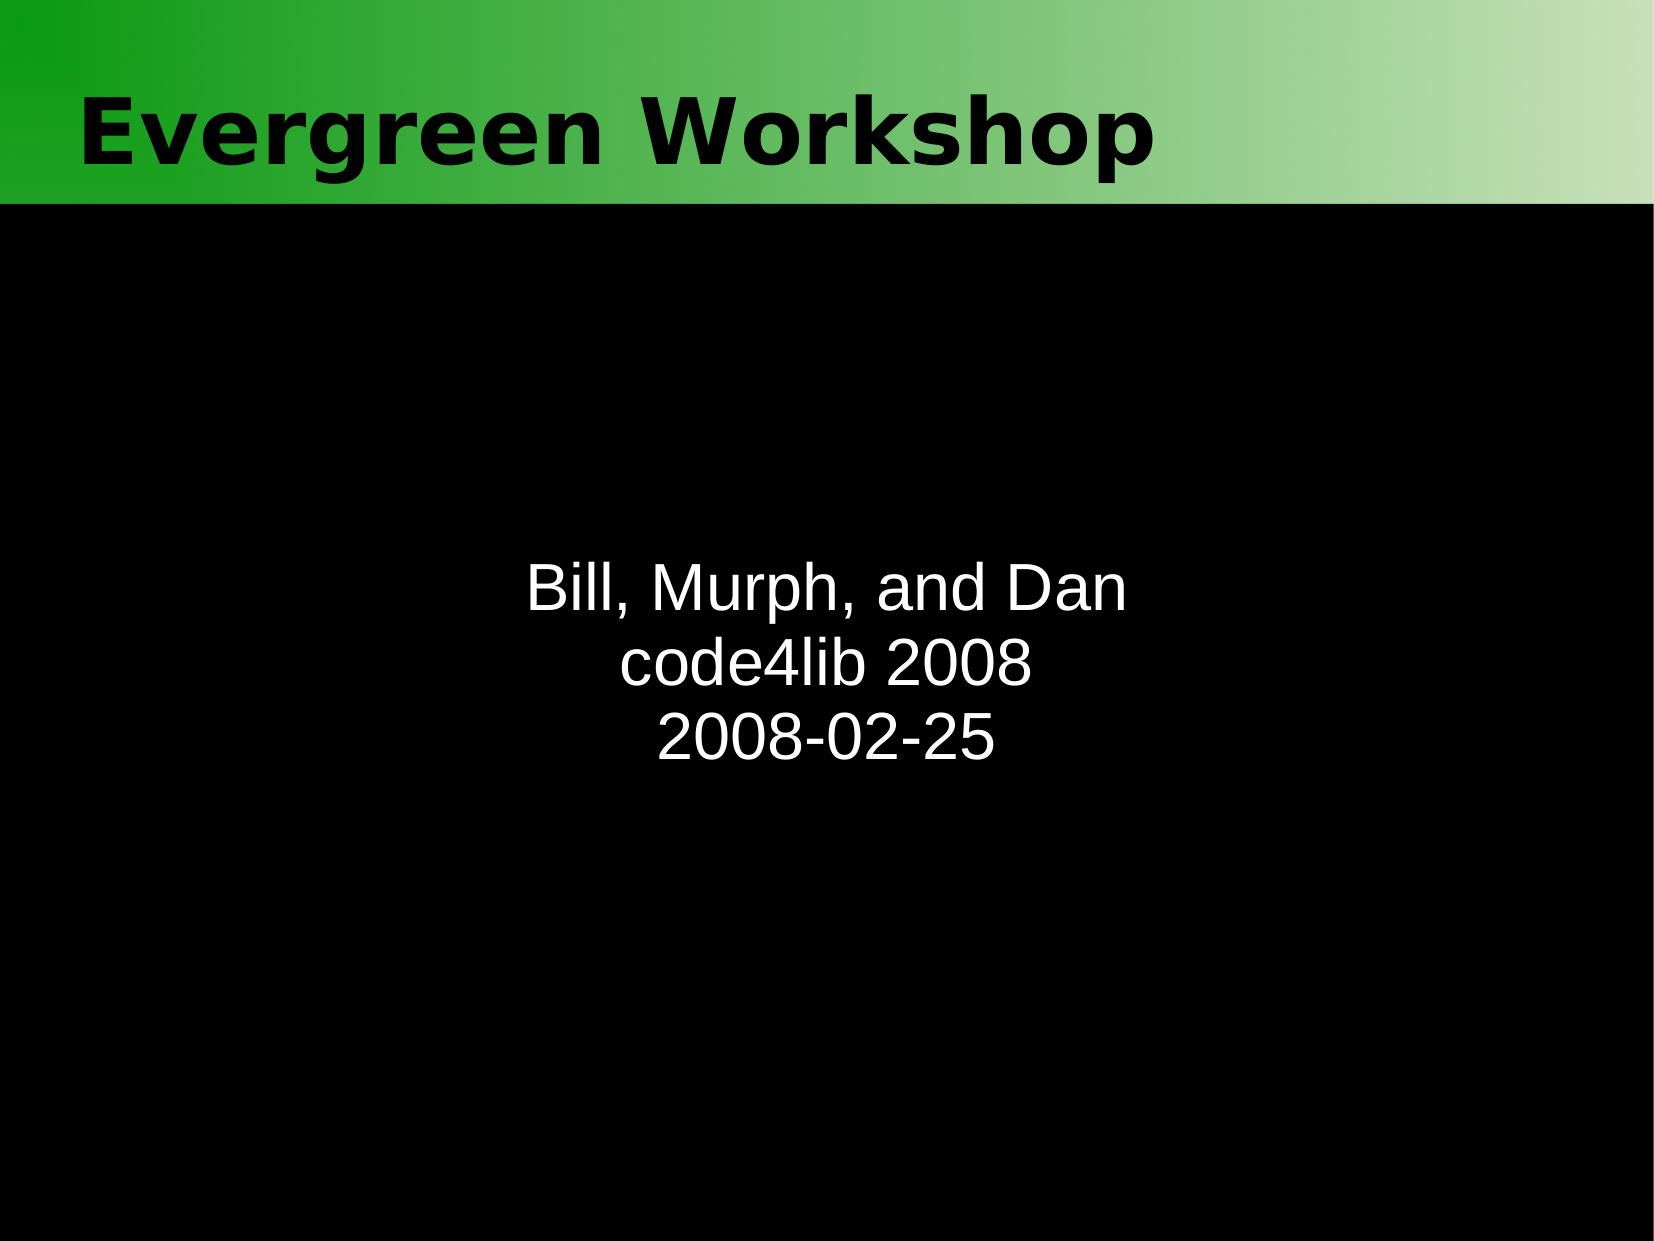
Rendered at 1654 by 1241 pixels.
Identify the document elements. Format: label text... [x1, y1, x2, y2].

subtitle Bill, Murph, and Dan code4lib 2008 2008-02-25 [82, 290, 1571, 1109]
picture [0, 0, 1654, 1241]
title Evergreen Workshop [76, 29, 1565, 237]
